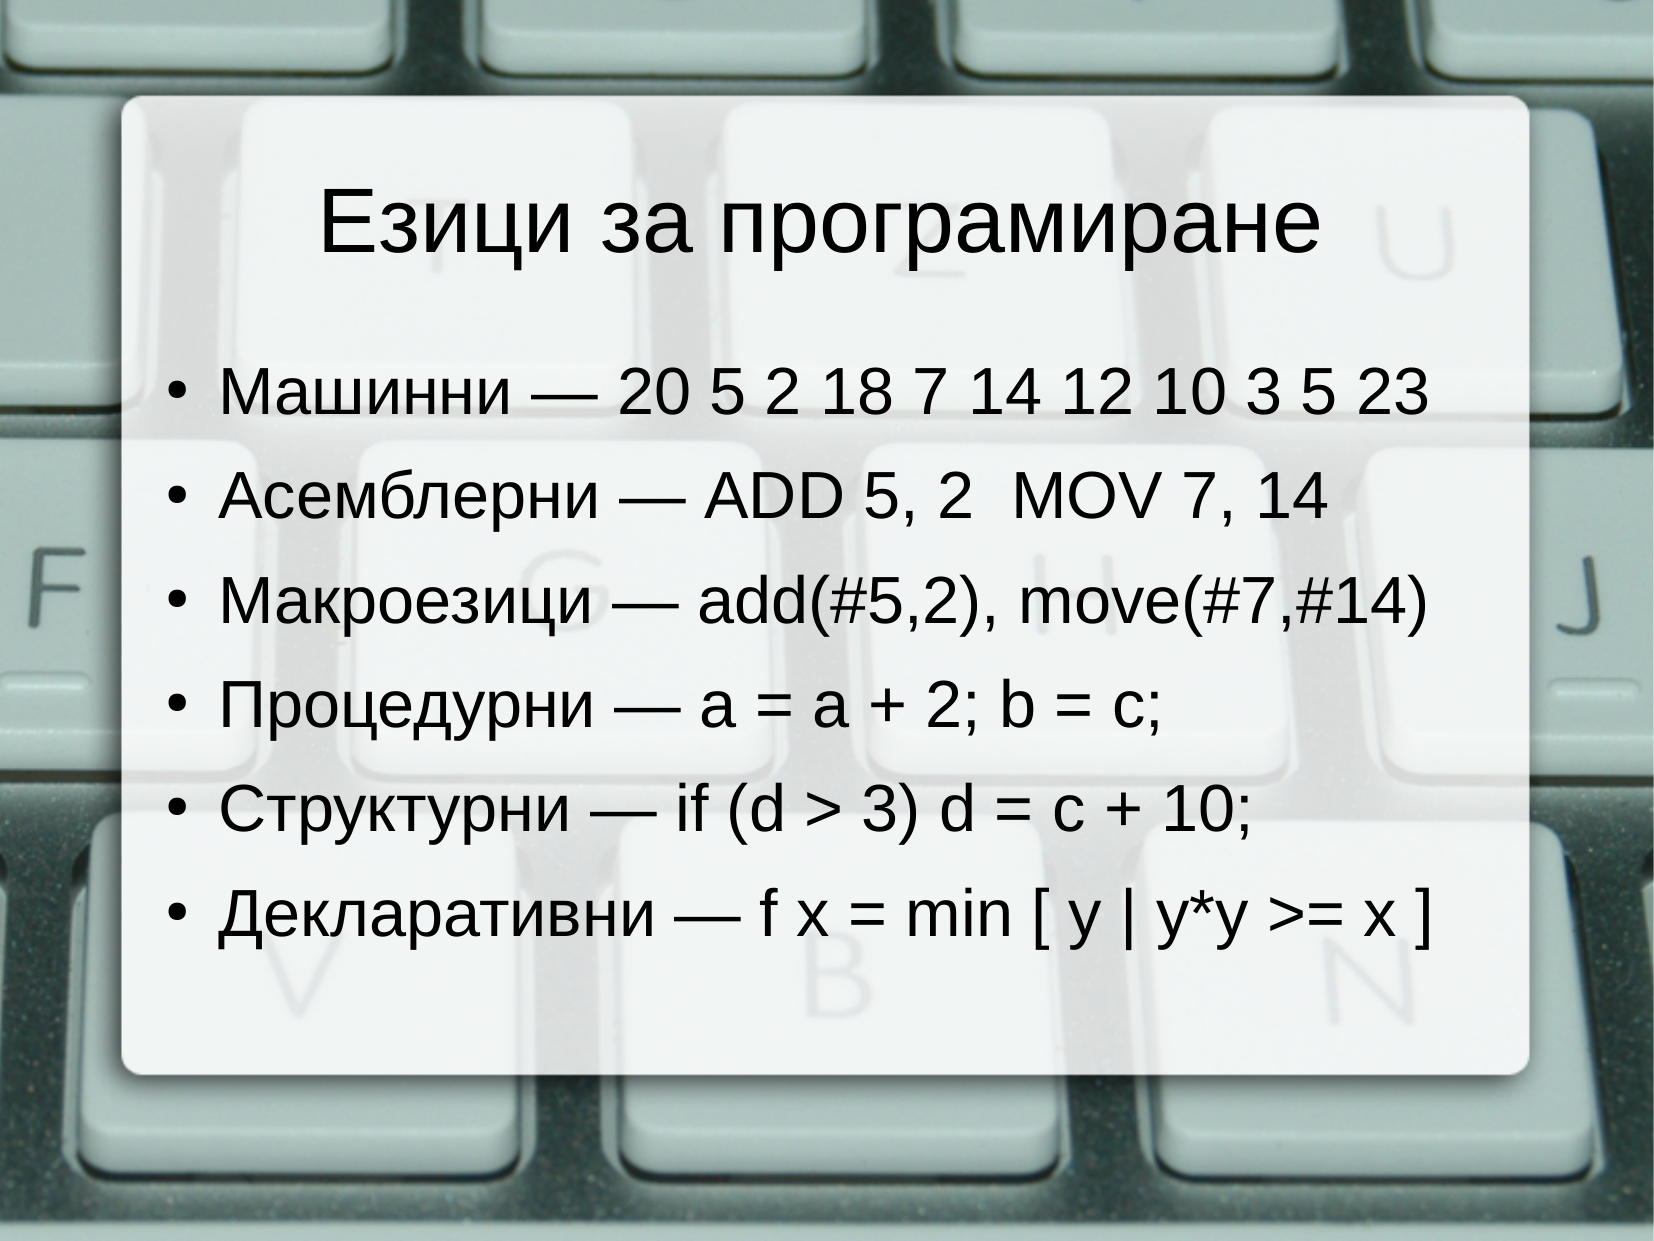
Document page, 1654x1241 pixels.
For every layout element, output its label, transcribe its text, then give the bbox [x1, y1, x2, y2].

title Езици за програмиране [135, 117, 1506, 325]
list Машинни — 20 5 2 18 7 14 12 10 3 5 23 Асемблерни — ADD 5, 2 MOV 7, 14 Макроезици — add(#5,2), move(#7,#14) Процедурни — a = a + 2; b = c; Структурни — if (d > 3) d = c + 10; Декларативни — f x = min [ y | y*y >= x ] [147, 354, 1506, 1074]
picture [0, 0, 1654, 1241]
